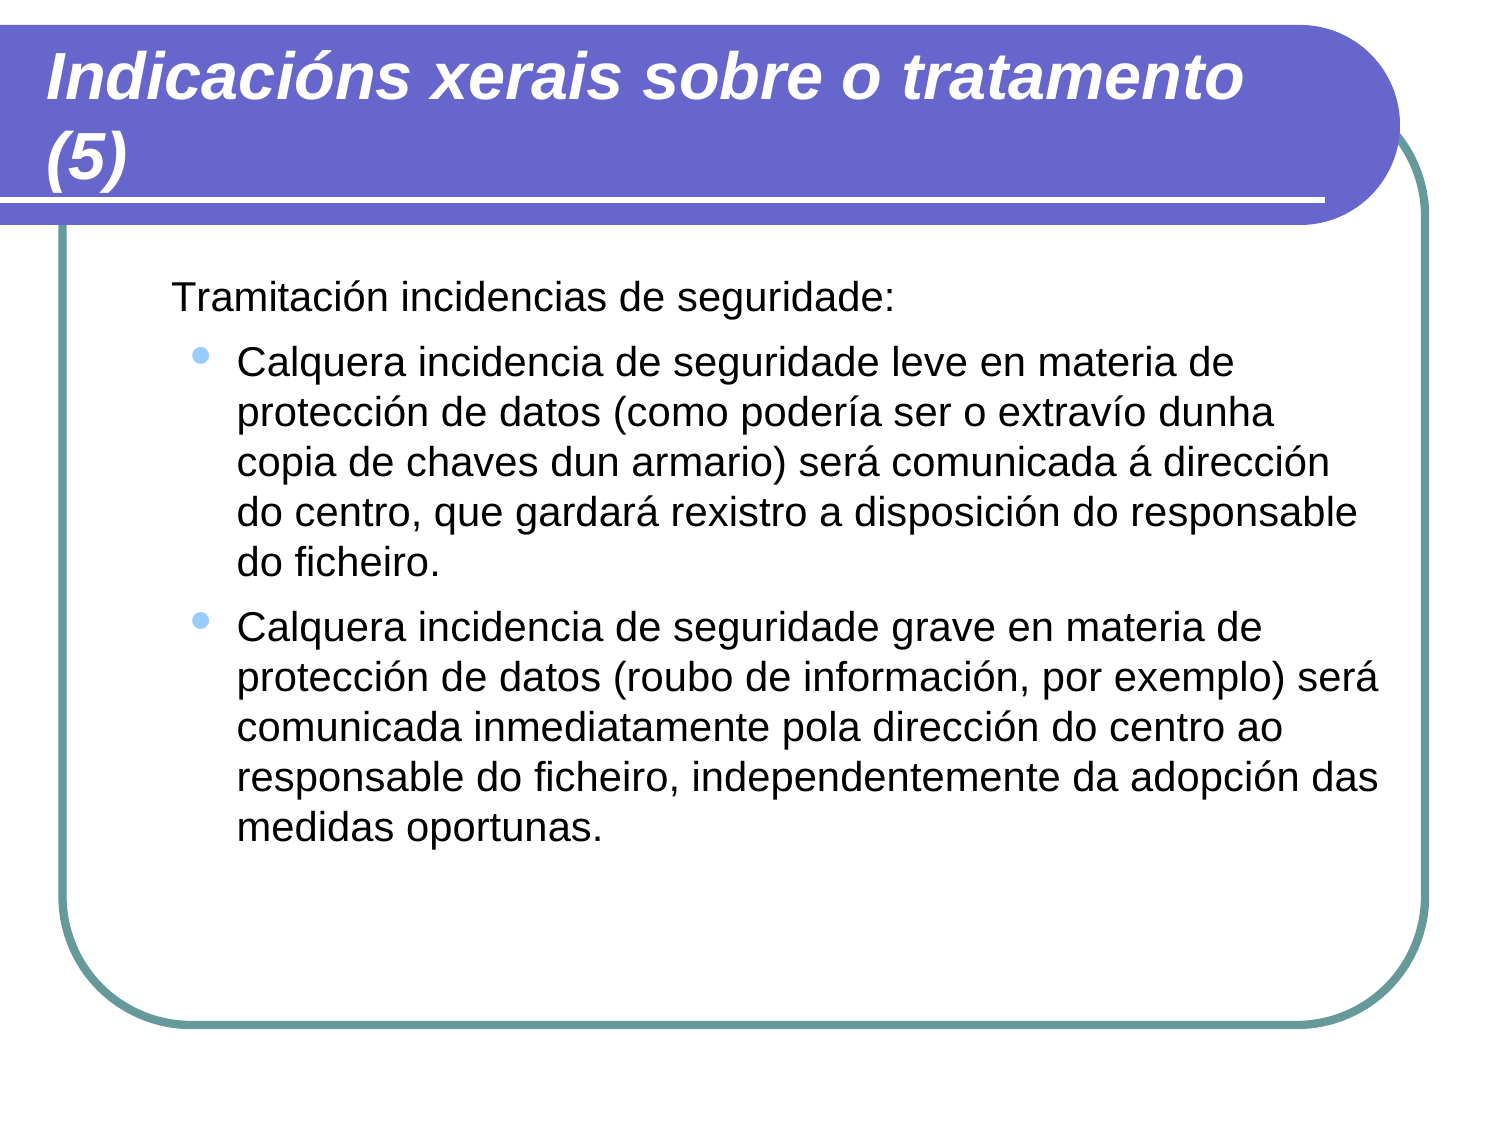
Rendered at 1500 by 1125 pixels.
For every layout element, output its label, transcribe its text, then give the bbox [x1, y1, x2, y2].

list Tramitación incidencias de seguridade: Calquera incidencia de seguridade leve en materia de protección de datos (como podería ser o extravío dunha copia de chaves dun armario) será comunicada á dirección do centro, que gardará rexistro a disposición do responsable do ficheiro. Calquera incidencia de seguridade grave en materia de protección de datos (roubo de información, por exemplo) será comunicada inmediatamente pola dirección do centro ao responsable do ficheiro, independentemente da adopción das medidas oportunas. [99, 262, 1401, 988]
title Indicacións xerais sobre o tratamento (5) [31, 0, 1347, 226]
